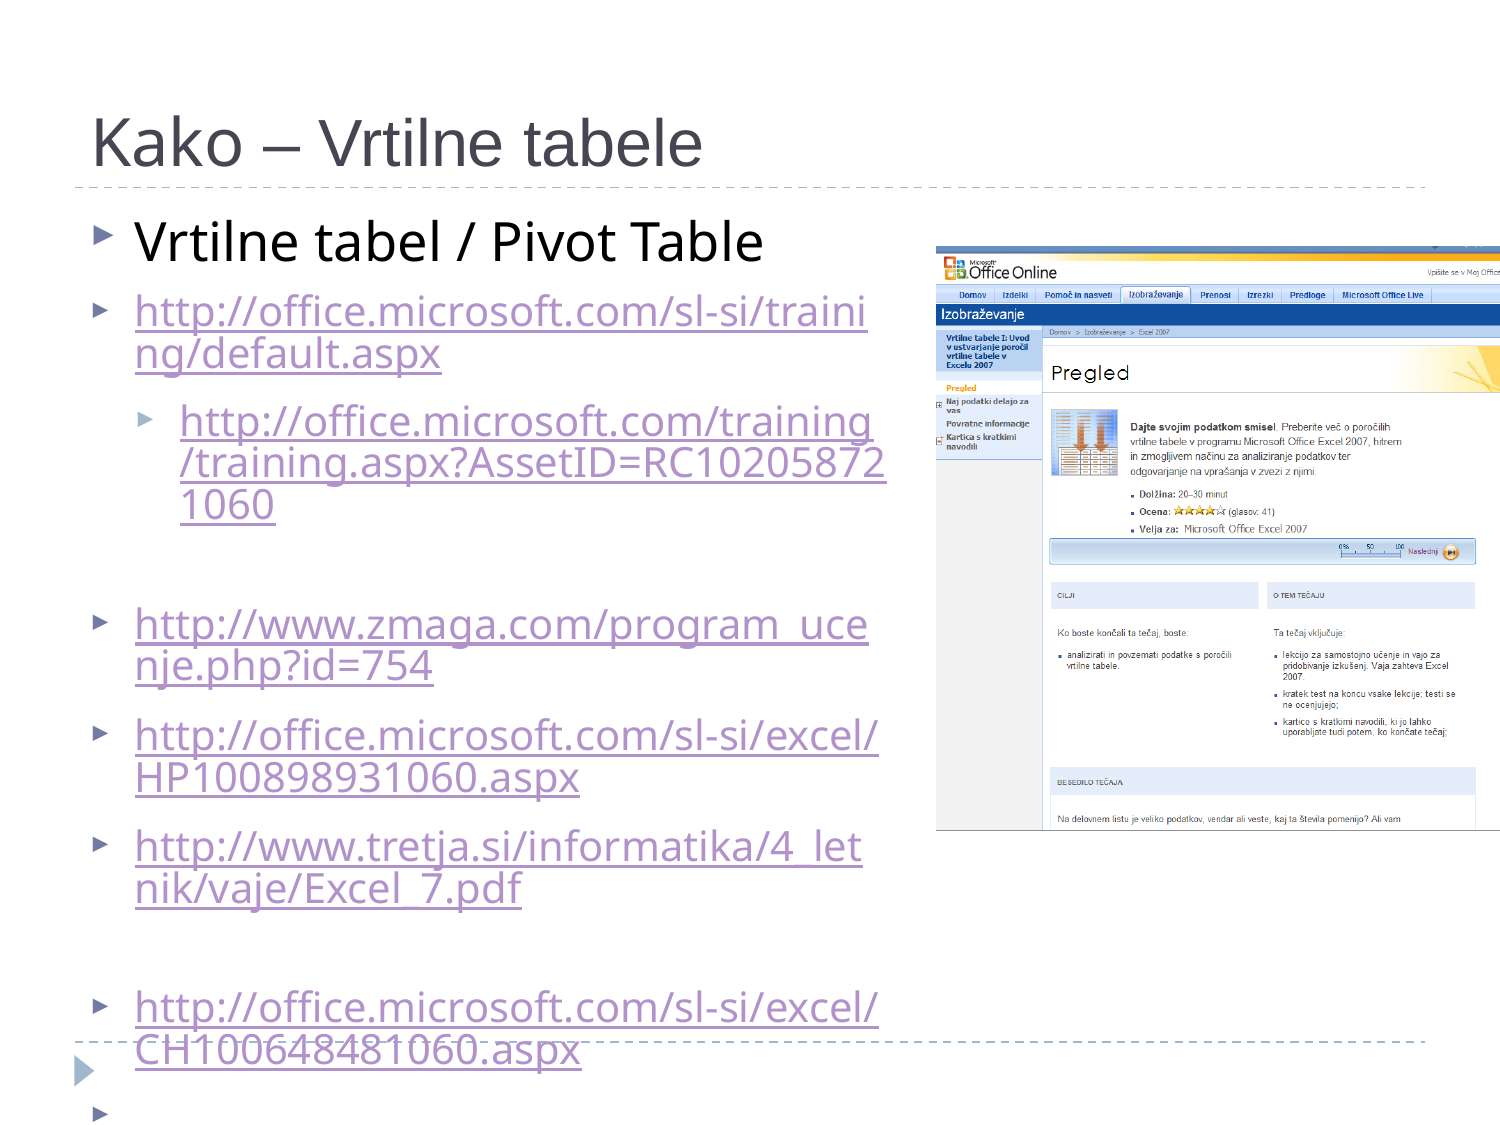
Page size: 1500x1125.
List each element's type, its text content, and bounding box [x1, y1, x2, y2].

picture [936, 246, 1500, 831]
title Kako – Vrtilne tabele [75, 24, 1425, 188]
list Vrtilne tabel / Pivot Table http://office.microsoft.com/sl-si/training/default.aspx http://office.microsoft.com/training/training.aspx?AssetID=RC102058721060 http://www.zmaga.com/program_ucenje.php?id=754 http://office.microsoft.com/sl-si/excel/HP100898931060.aspx http://www.tretja.si/informatika/4_letnik/vaje/Excel_7.pdf http://office.microsoft.com/sl-si/excel/CH100648481060.aspx ... [75, 200, 903, 1010]
